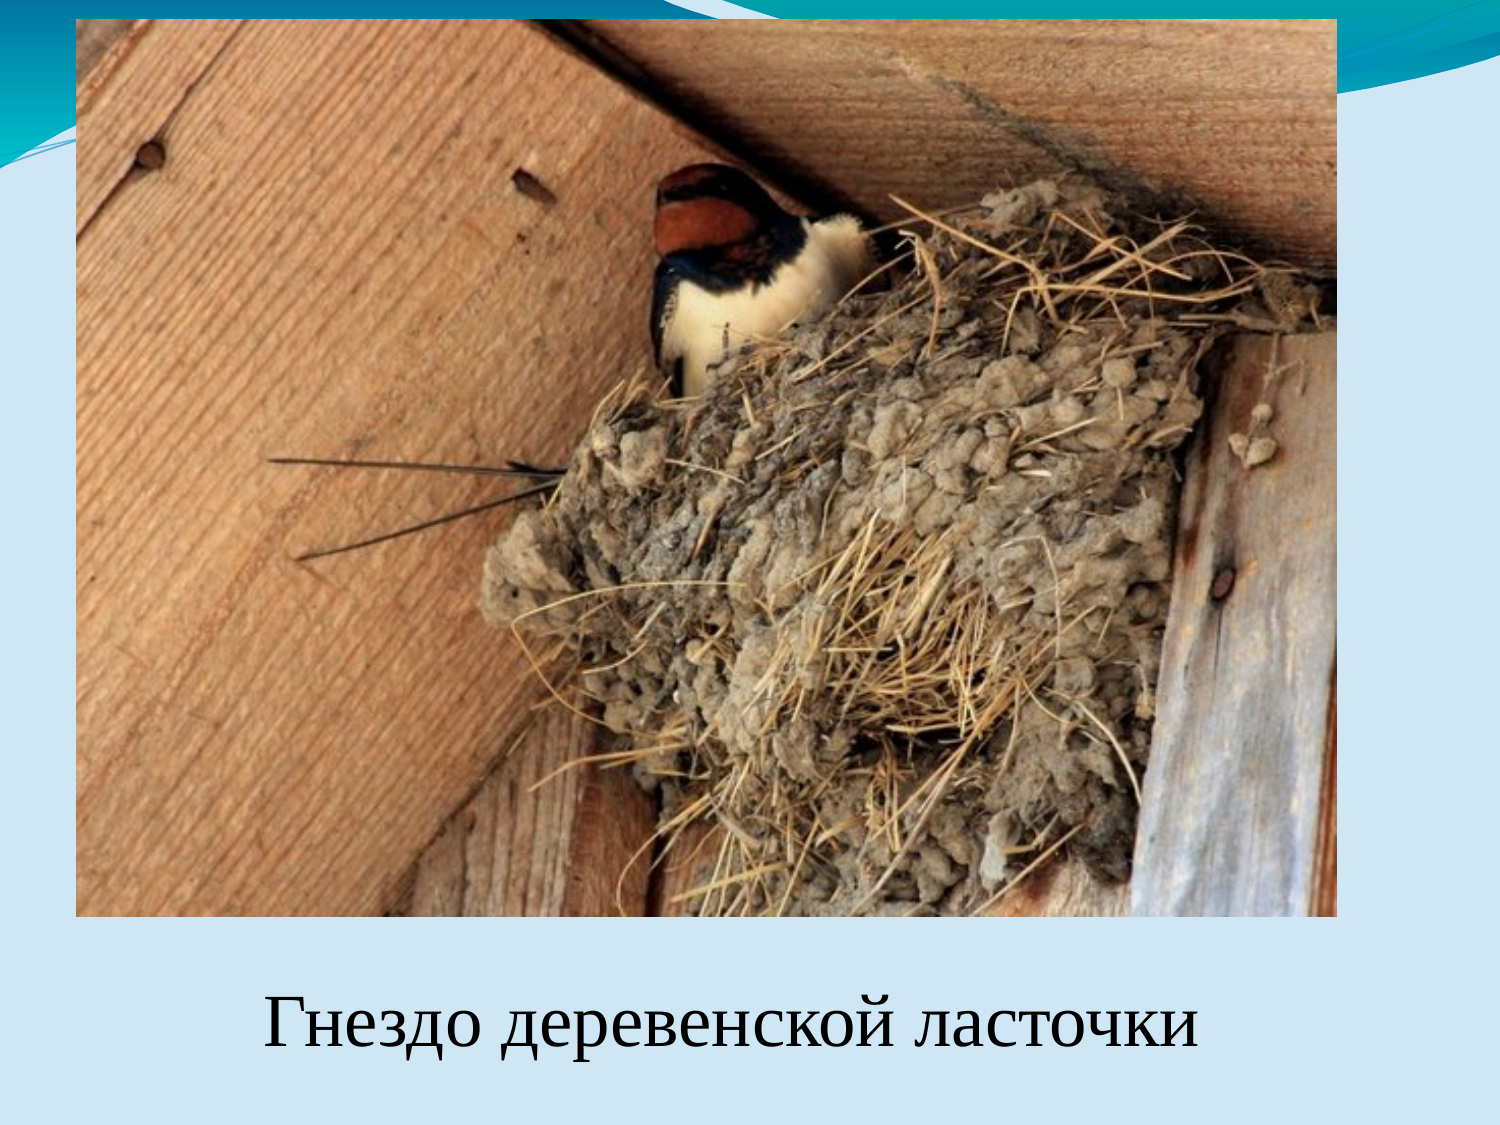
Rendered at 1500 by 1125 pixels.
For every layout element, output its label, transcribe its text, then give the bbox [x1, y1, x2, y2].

picture [76, 18, 1337, 917]
text_box Гнездо деревенской ласточки [206, 964, 1258, 1069]
